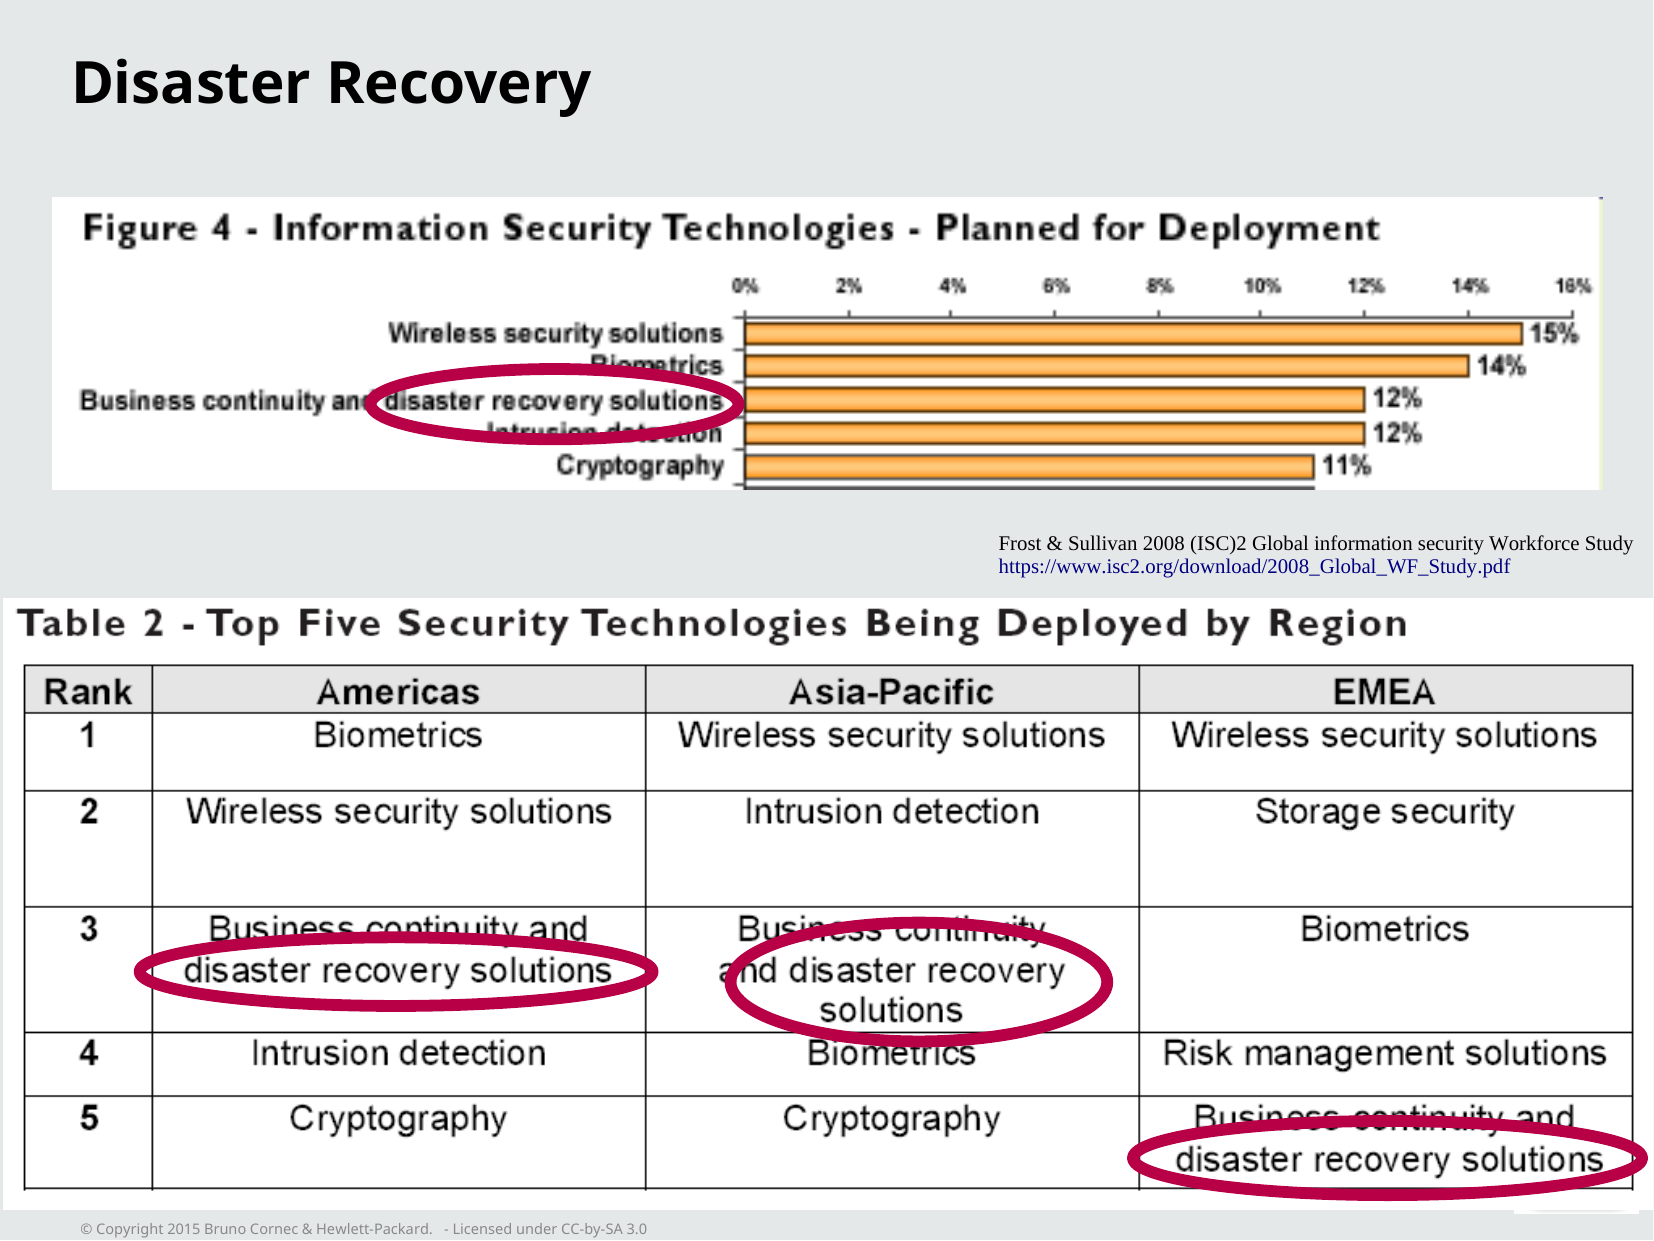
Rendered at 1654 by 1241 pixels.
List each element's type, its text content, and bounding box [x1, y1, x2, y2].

picture [3, 598, 1654, 1214]
title Disaster Recovery [70, 0, 1060, 188]
text_box Frost & Sullivan 2008 (ISC)2 Global information security Workforce Study https://www.isc2.org/download/2008_Global_WF_Study.pdf [998, 531, 1628, 578]
picture [52, 197, 1603, 490]
